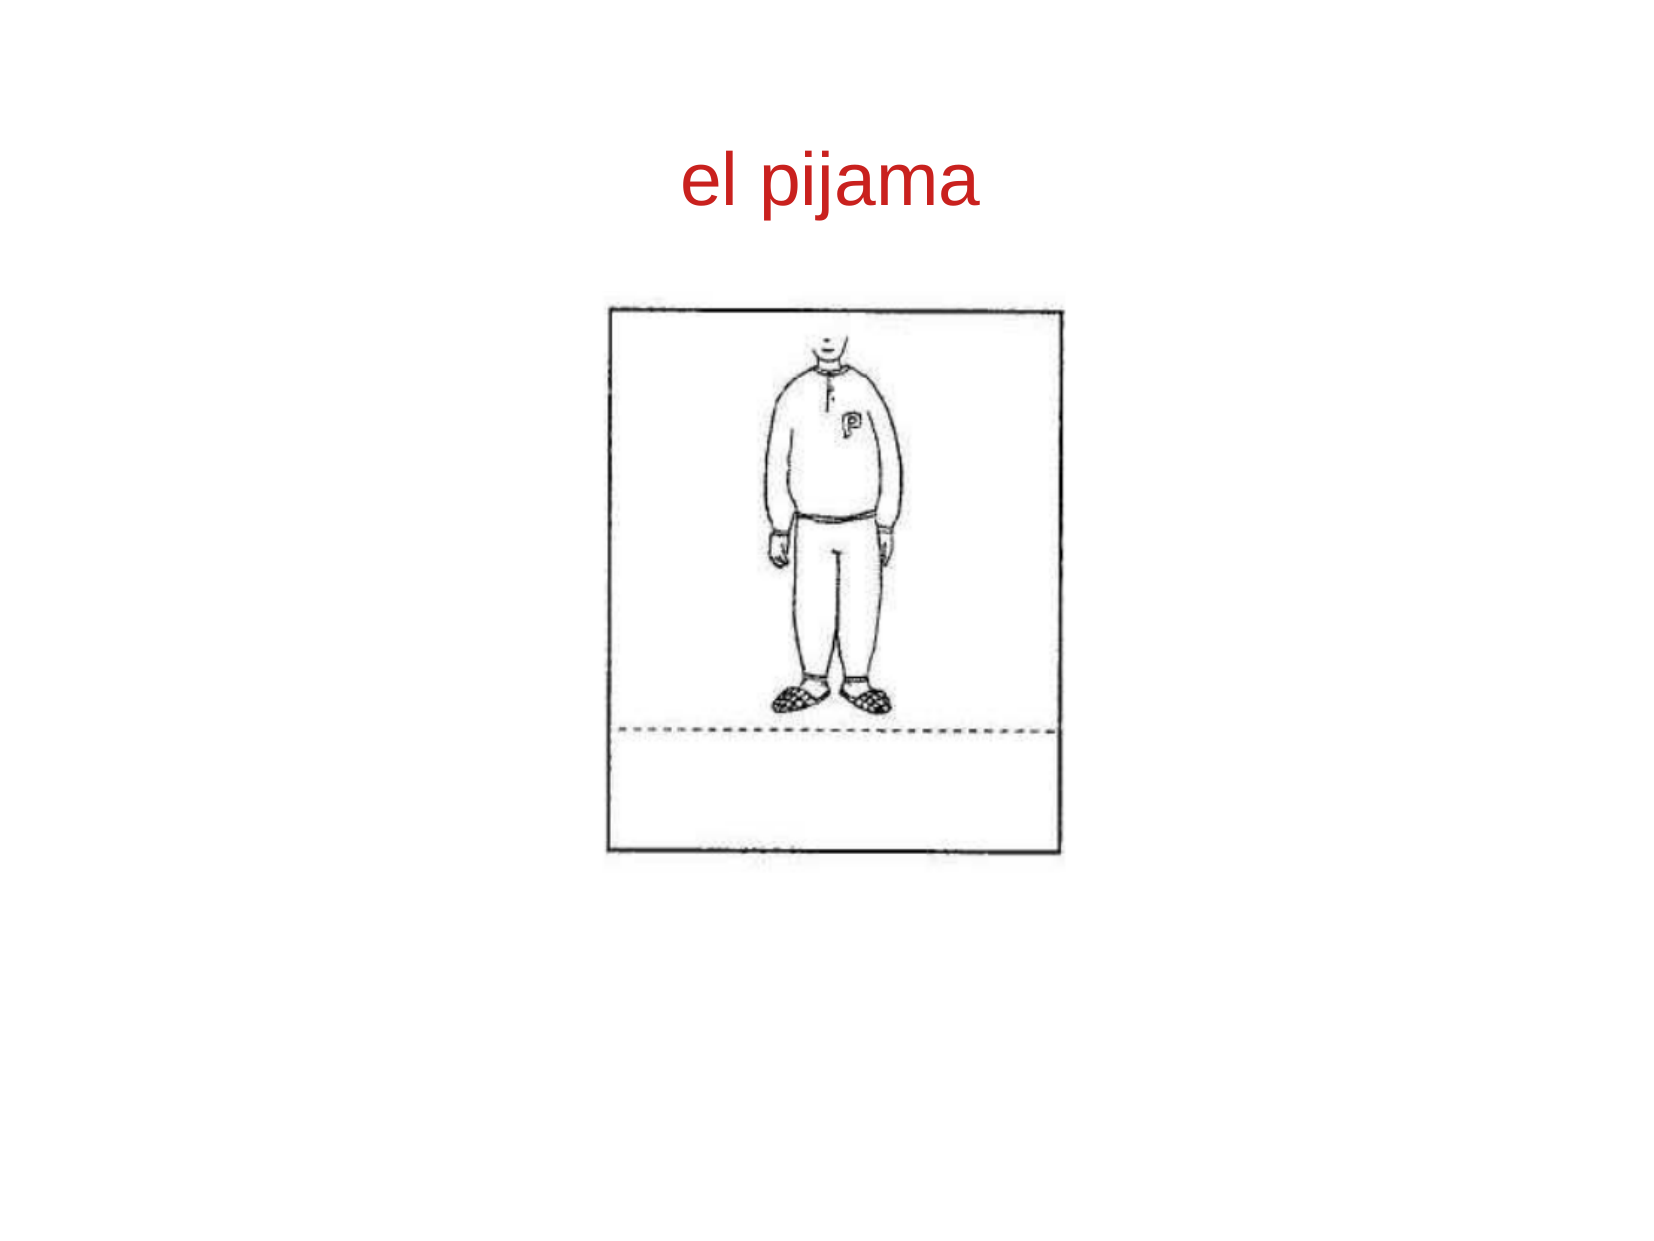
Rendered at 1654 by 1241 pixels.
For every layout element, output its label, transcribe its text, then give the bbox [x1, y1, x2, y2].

picture [581, 291, 1094, 873]
text_box el pijama [289, 94, 1371, 257]
